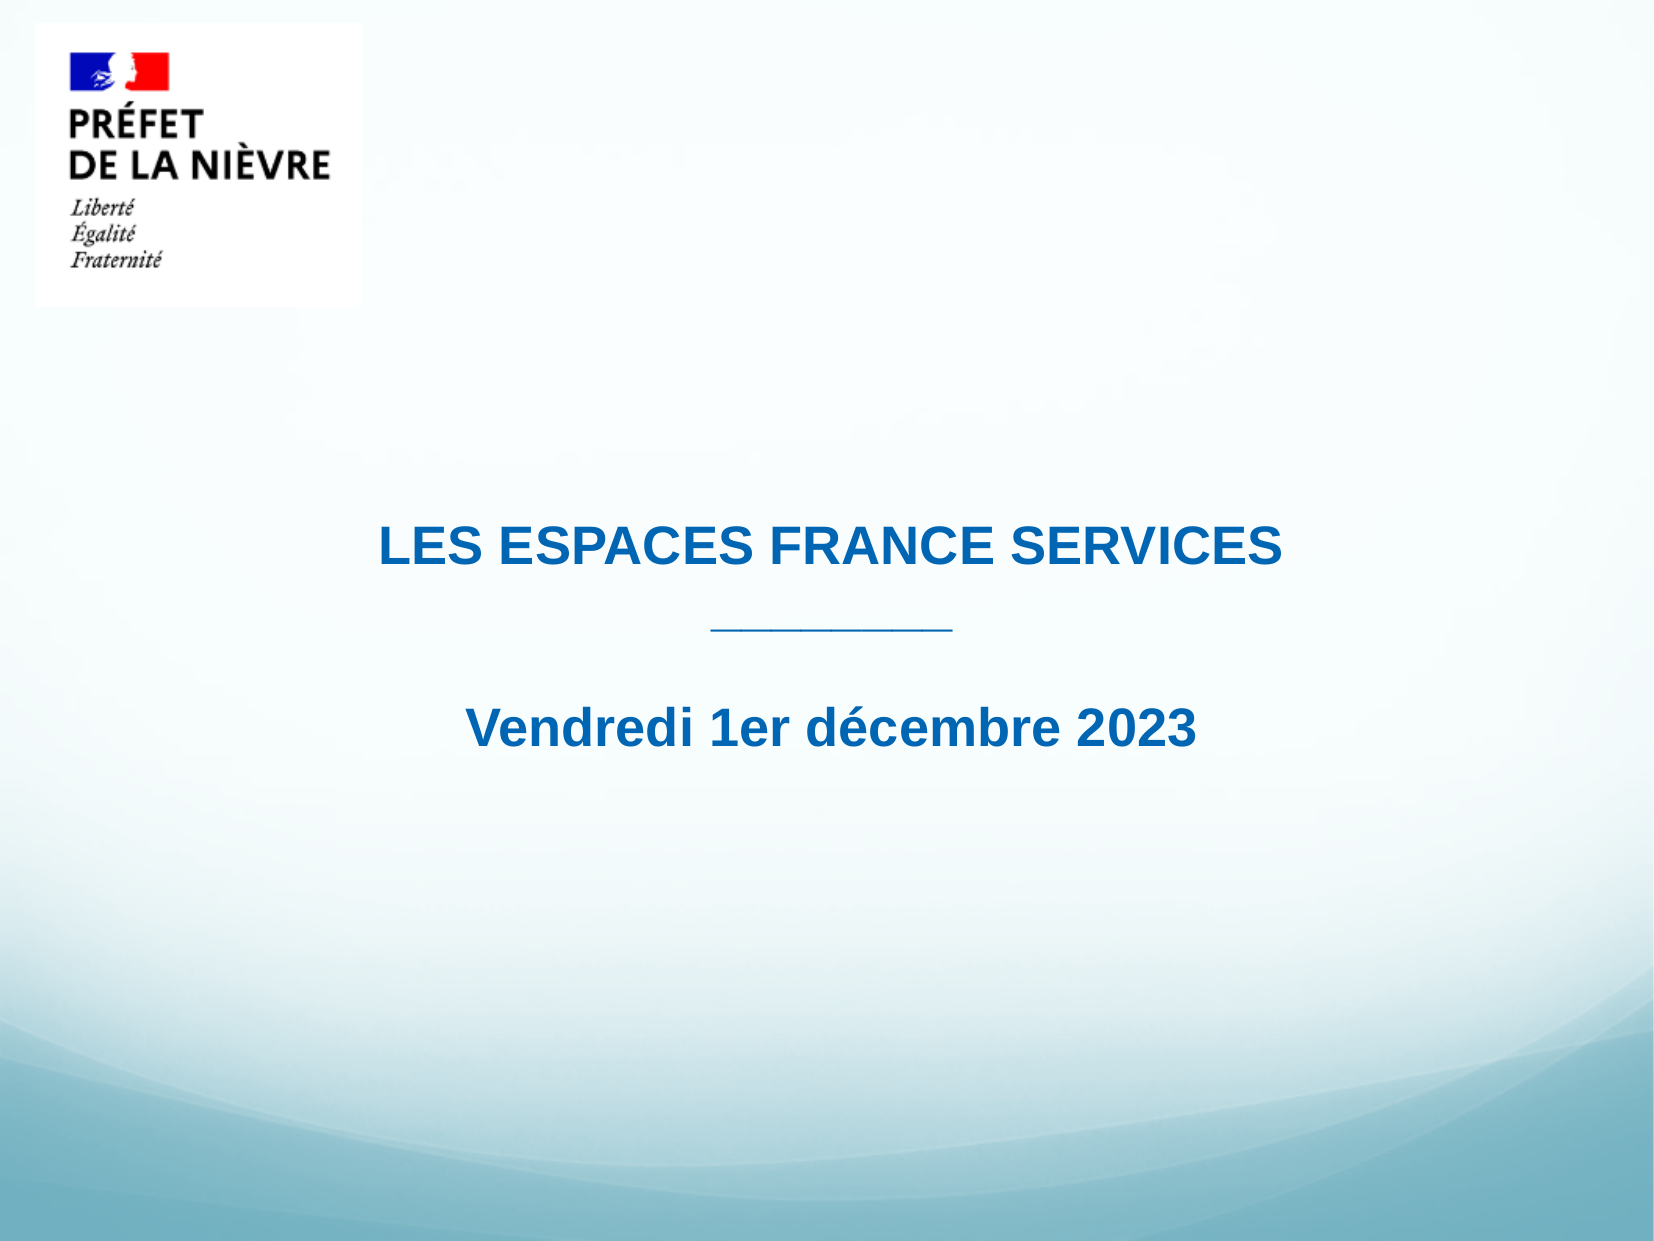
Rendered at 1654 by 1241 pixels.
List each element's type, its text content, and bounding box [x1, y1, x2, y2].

picture [0, 0, 1654, 1241]
title LES ESPACES FRANCE SERVICES ________ Vendredi 1er décembre 2023 [104, 330, 1560, 1004]
